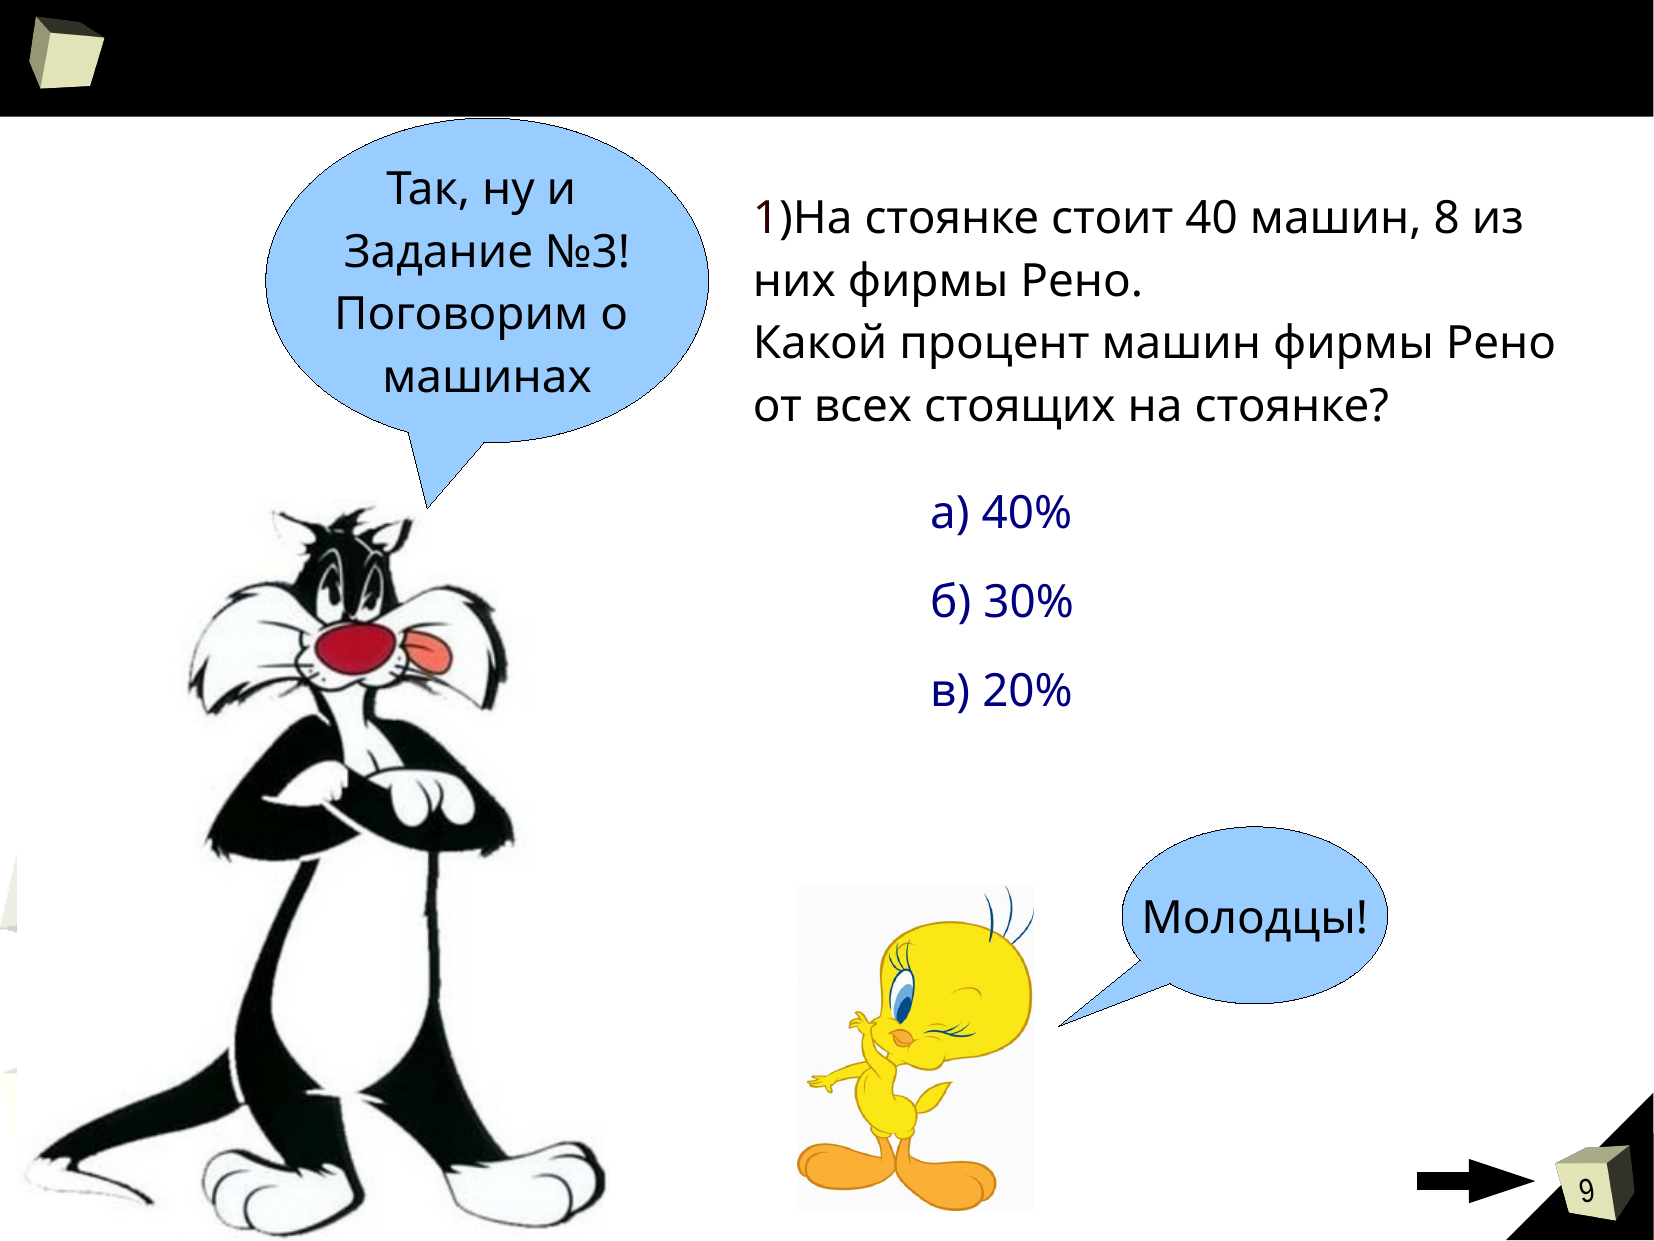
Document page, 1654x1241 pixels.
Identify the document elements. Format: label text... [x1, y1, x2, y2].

text_box Так, ну и Задание №3! Поговорим о машинах [265, 118, 709, 509]
picture [797, 885, 1034, 1211]
picture [0, 499, 609, 1241]
text_box [885, 472, 1123, 739]
text_box Молодцы! [1058, 826, 1388, 1027]
text_box 1)На стоянке стоит 40 машин, 8 из них фирмы Рено. Какой процент машин фирмы Рено от всех стоящих на стоянке? [738, 177, 1625, 448]
